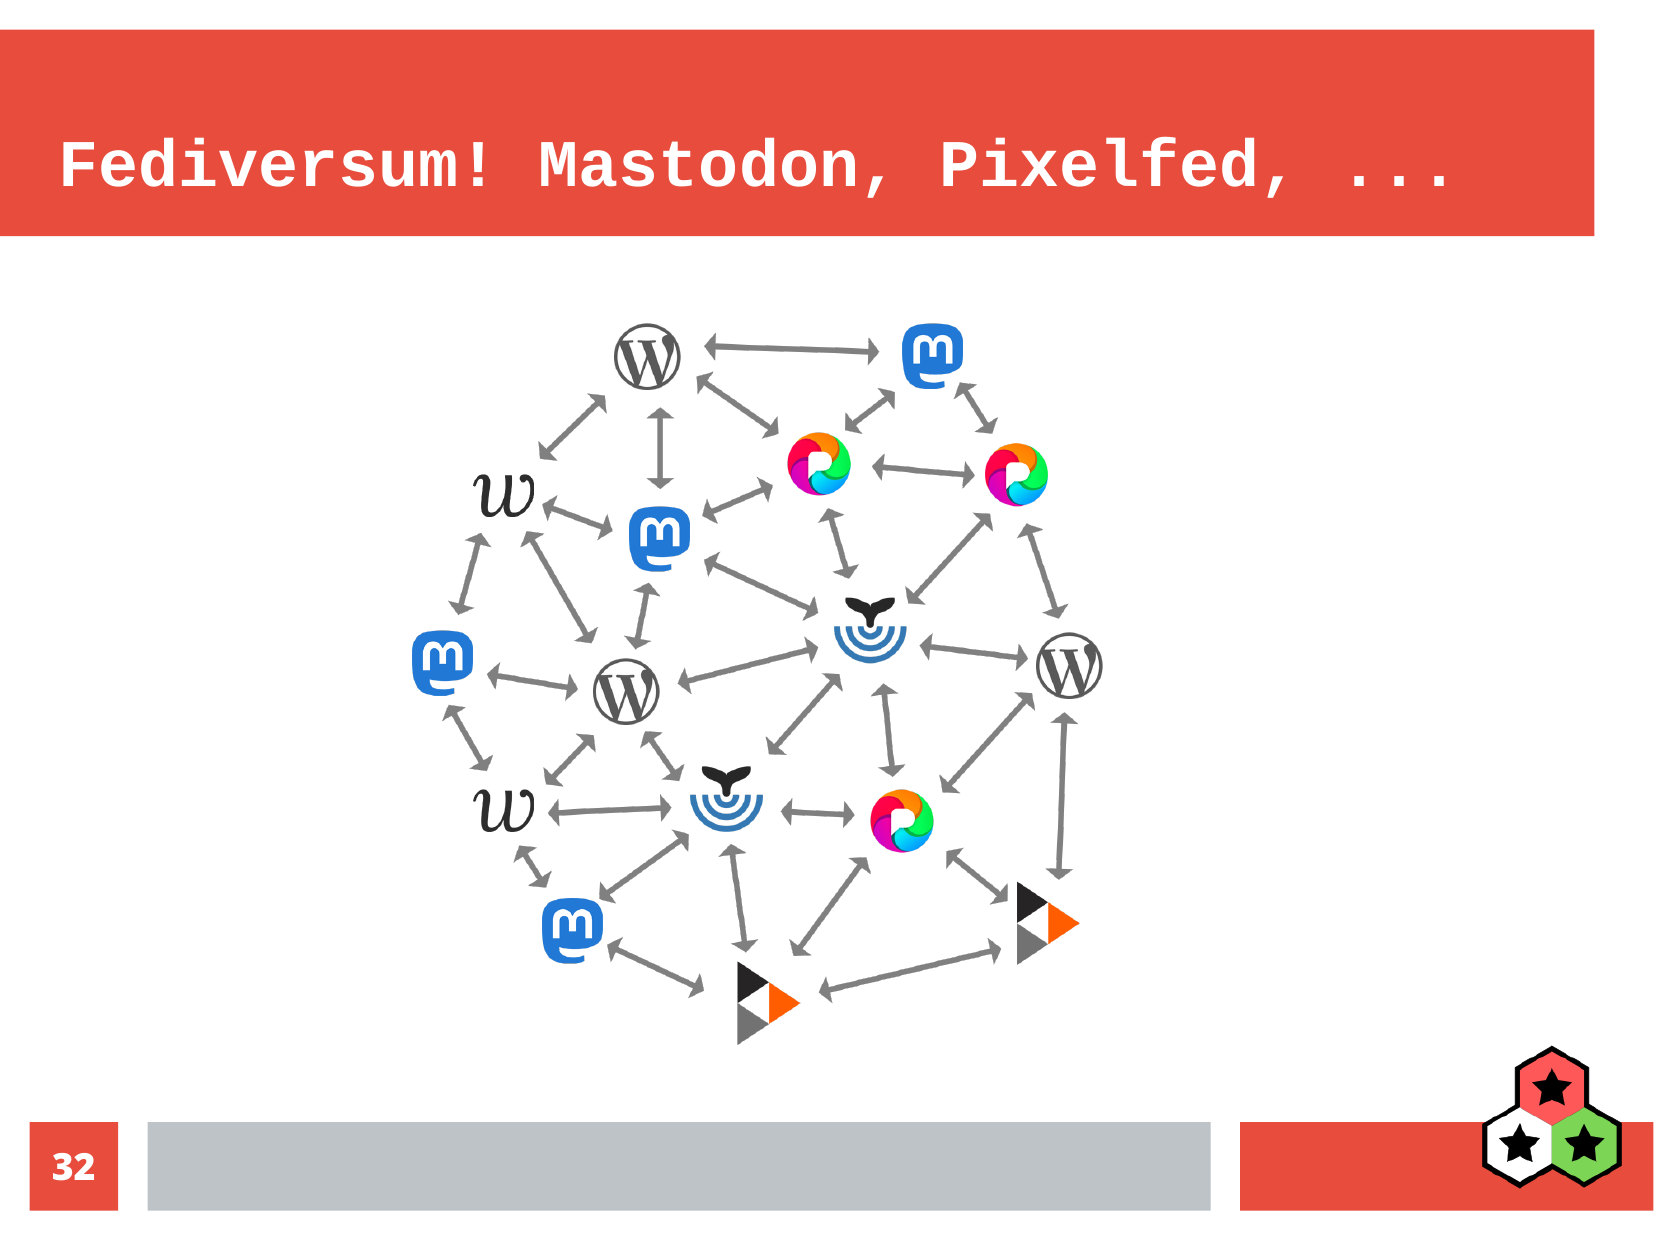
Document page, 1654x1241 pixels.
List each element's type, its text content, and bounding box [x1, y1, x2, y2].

title Fediversum! Mastodon, Pixelfed, ... [59, 59, 1595, 207]
picture [1463, 1028, 1640, 1205]
picture [377, 292, 1156, 1081]
